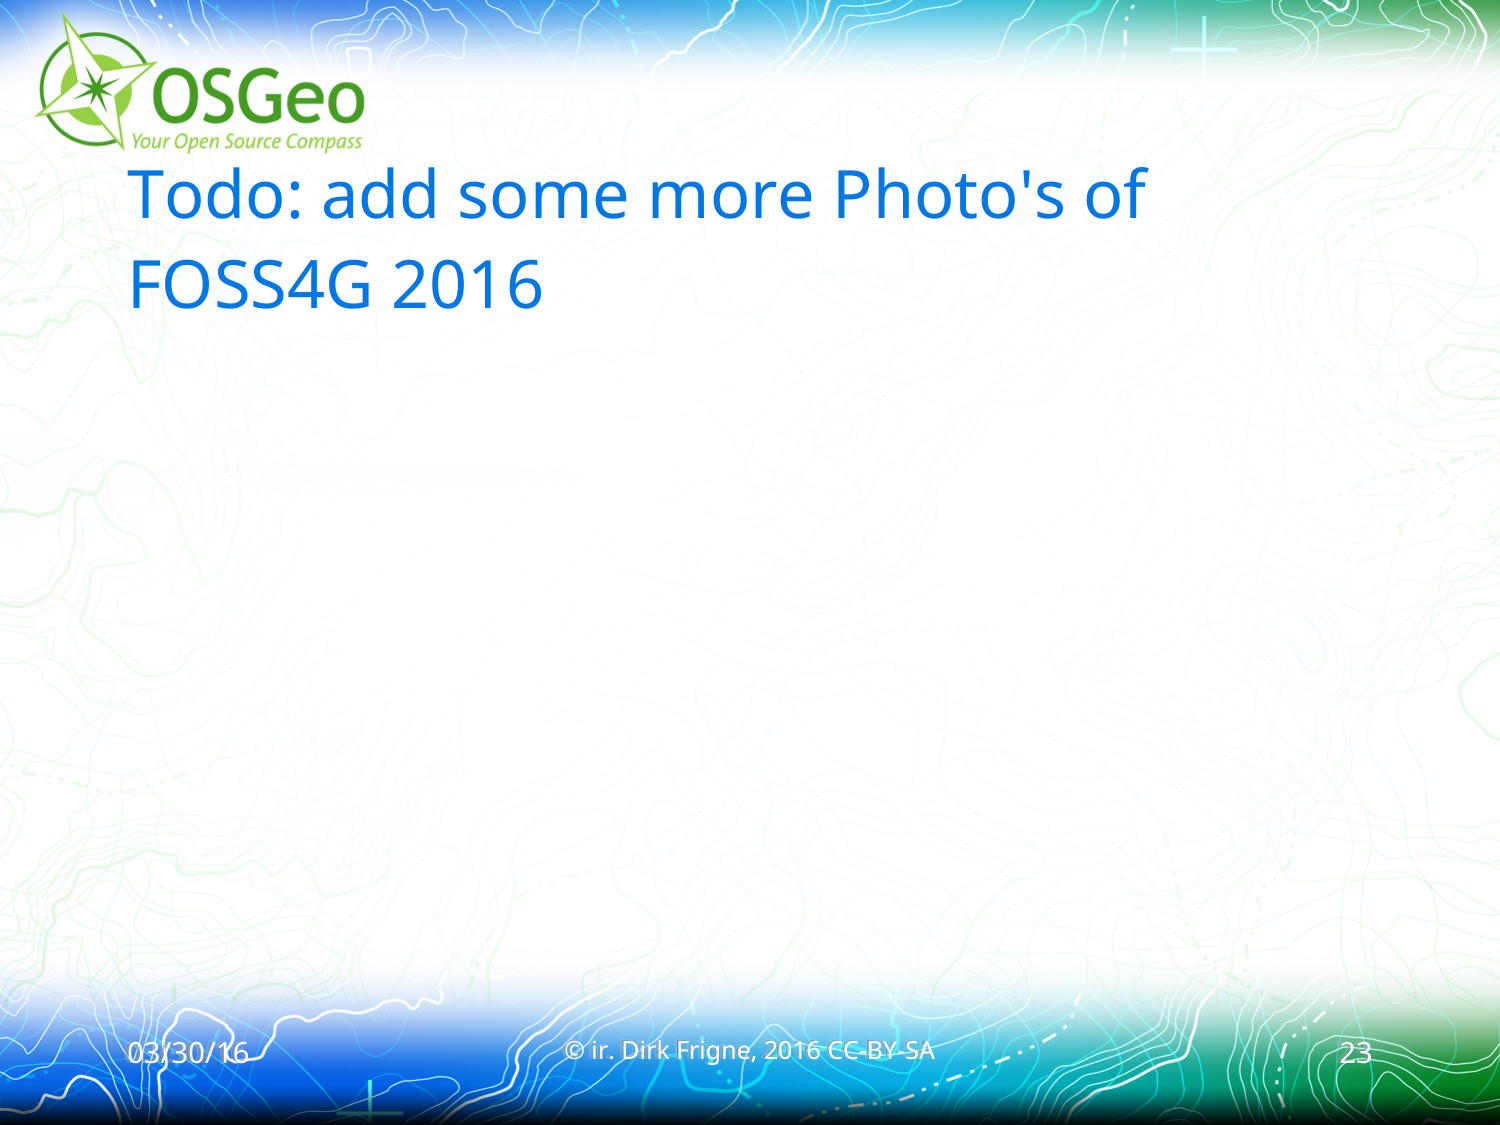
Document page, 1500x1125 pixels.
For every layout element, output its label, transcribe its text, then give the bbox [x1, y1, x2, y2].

title Todo: add some more Photo's of FOSS4G 2016 [112, 152, 1388, 323]
picture [0, 0, 1500, 1125]
